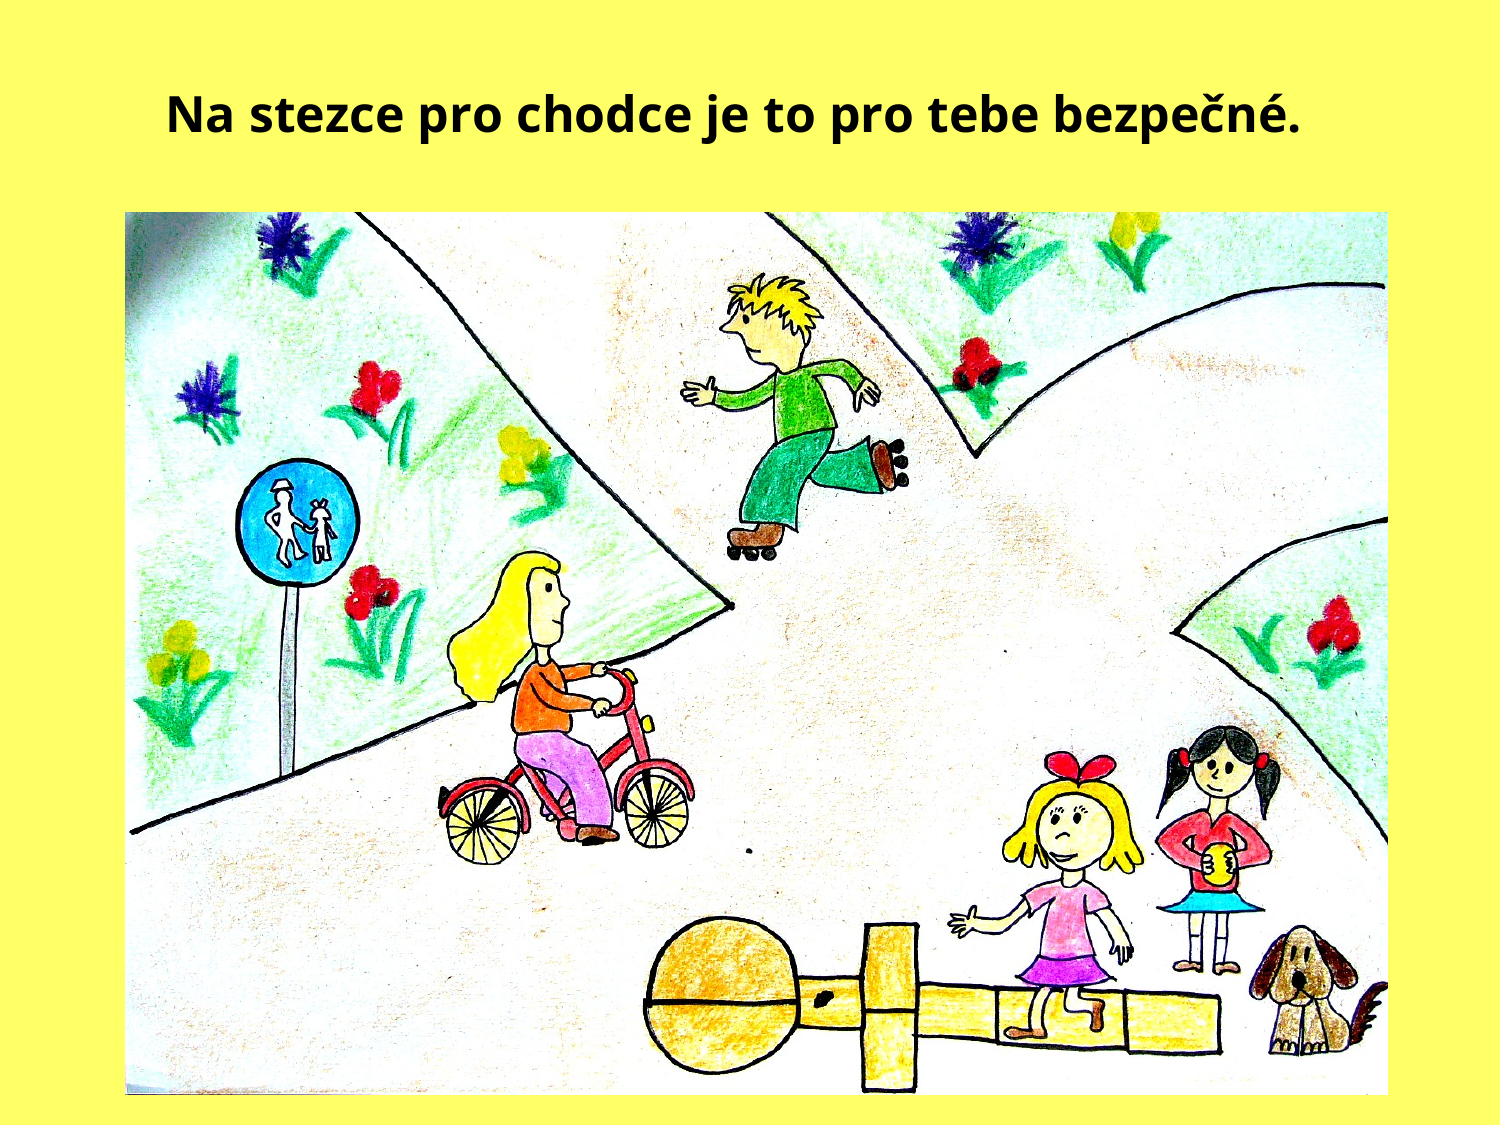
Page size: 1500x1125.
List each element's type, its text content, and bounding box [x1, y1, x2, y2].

text_box Na stezce pro chodce je to pro tebe bezpečné. [150, 74, 1318, 151]
picture [125, 212, 1388, 1095]
